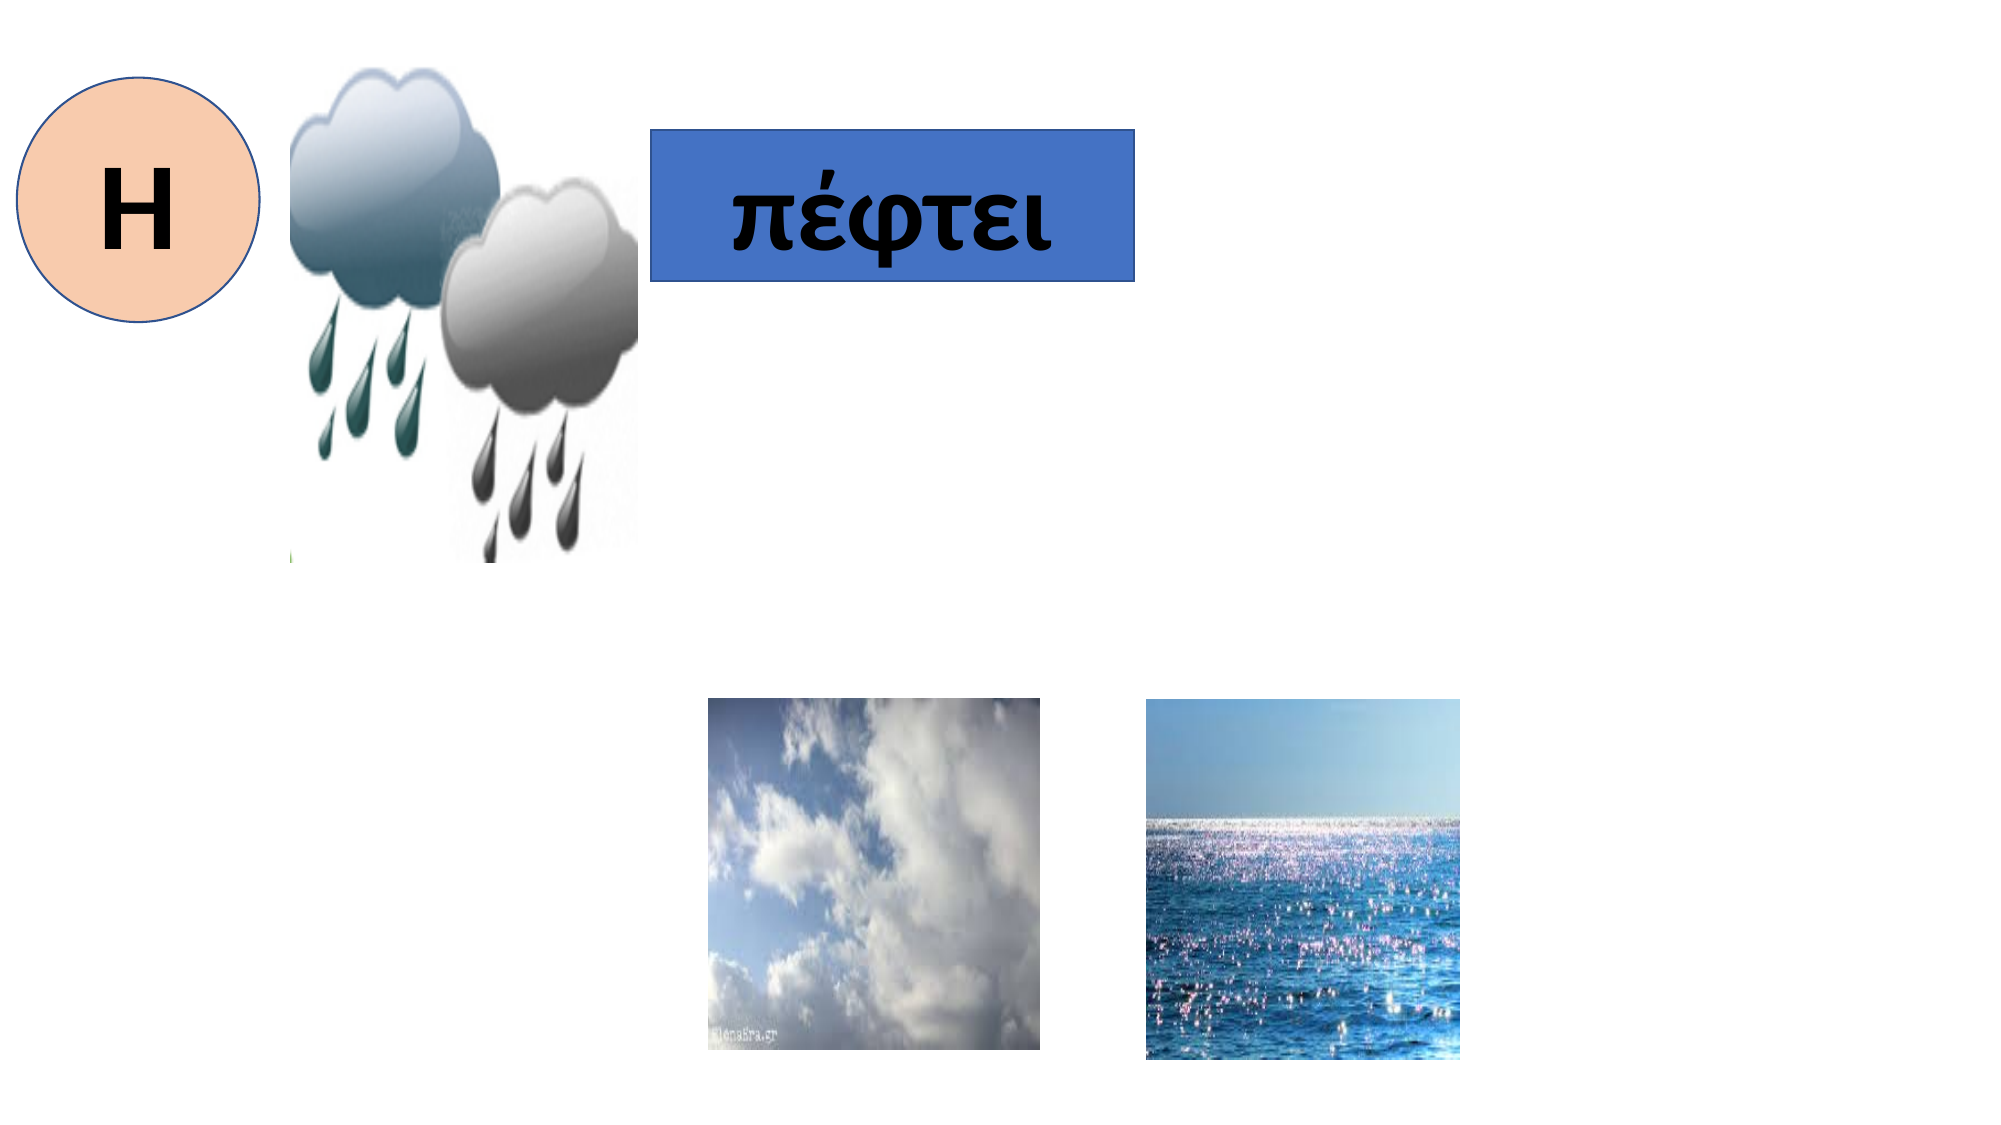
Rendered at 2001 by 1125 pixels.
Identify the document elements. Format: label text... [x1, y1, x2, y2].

picture [290, 47, 638, 563]
picture [708, 698, 1040, 1050]
text_box πέφτει [651, 130, 1134, 281]
picture [1146, 699, 1460, 1060]
text_box Η [16, 77, 260, 323]
